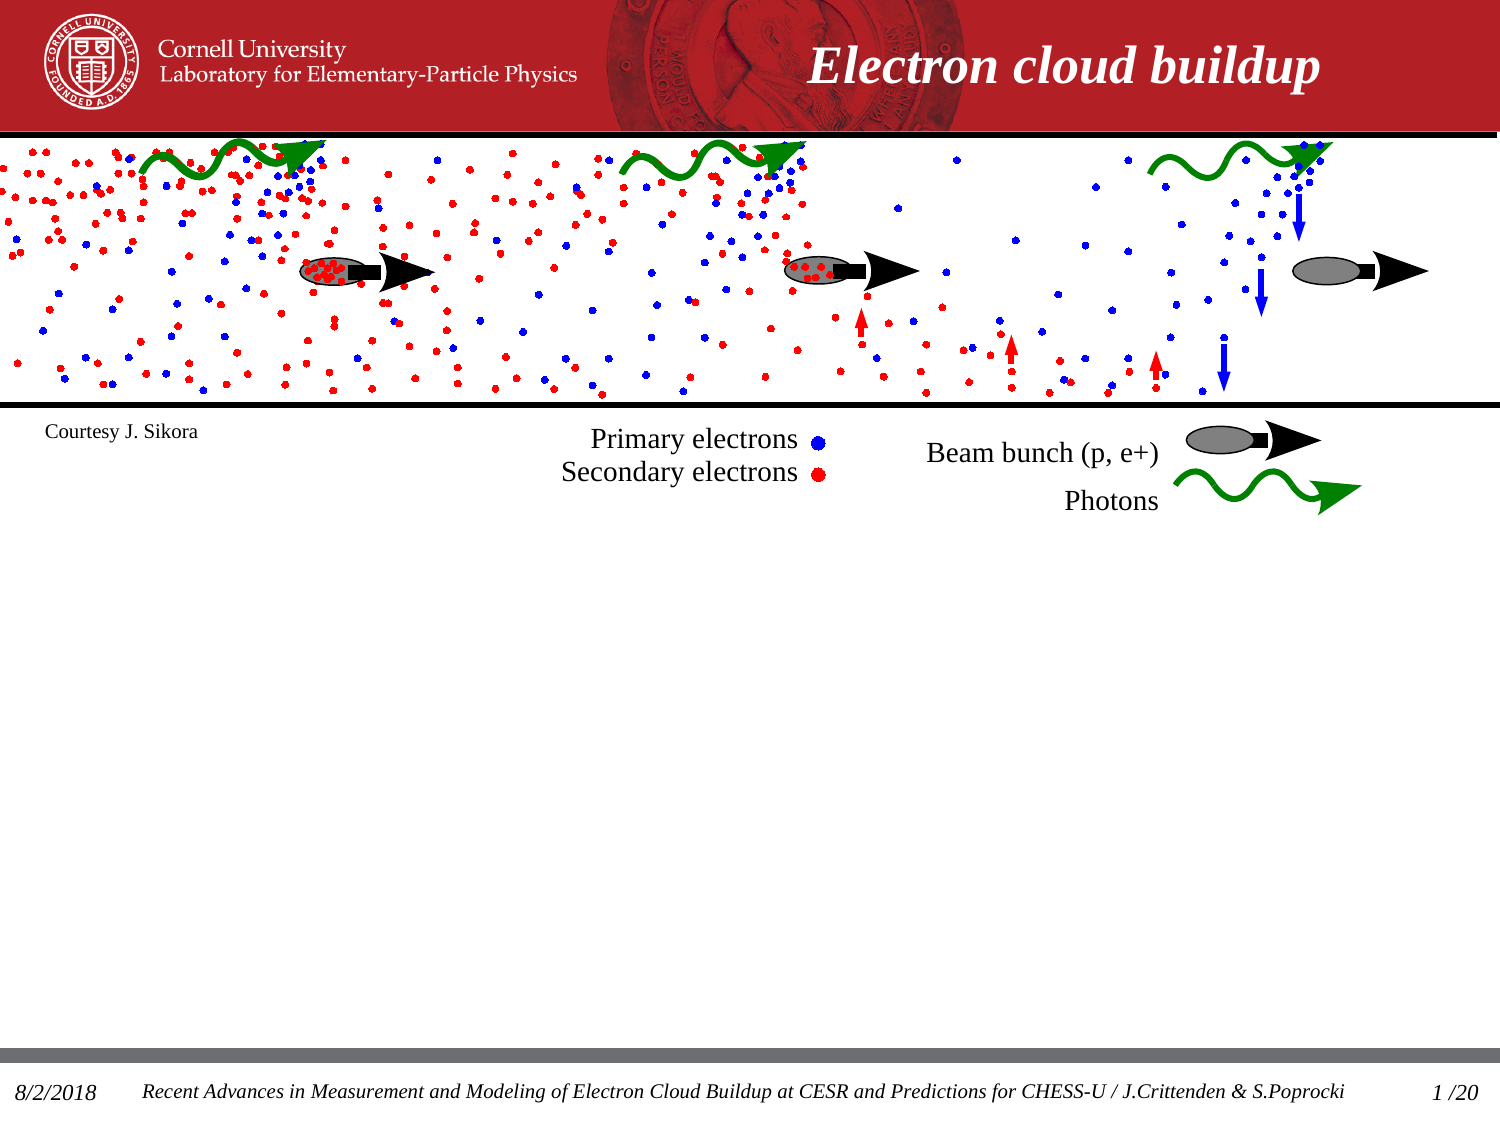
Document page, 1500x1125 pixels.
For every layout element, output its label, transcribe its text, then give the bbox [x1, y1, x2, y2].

text_box [0, 188, 6, 195]
text_box [525, 237, 533, 245]
text_box [109, 305, 117, 313]
text_box [173, 300, 181, 308]
text_box [761, 189, 773, 204]
text_box [259, 143, 267, 150]
text_box [178, 220, 186, 227]
title Electron cloud buildup [630, 0, 1500, 136]
text_box [789, 287, 797, 295]
text_box [342, 156, 349, 164]
text_box [174, 322, 182, 330]
text_box [82, 354, 90, 362]
text_box [368, 337, 376, 345]
text_box [873, 354, 881, 362]
text_box [187, 159, 194, 167]
text_box [449, 200, 457, 208]
text_box [281, 381, 289, 389]
text_box [125, 154, 136, 163]
text_box [11, 193, 19, 201]
text_box [668, 210, 676, 218]
text_box [620, 200, 628, 207]
text_box [1263, 189, 1271, 197]
text_box [594, 155, 602, 163]
text_box [942, 268, 950, 276]
text_box [519, 328, 527, 336]
text_box [969, 344, 977, 352]
text_box [176, 177, 185, 190]
text_box [1108, 306, 1116, 314]
text_box [128, 170, 136, 178]
text_box [997, 330, 1005, 338]
text_box [776, 184, 783, 192]
text_box [23, 170, 31, 178]
text_box [786, 179, 796, 194]
text_box [502, 353, 510, 361]
text_box [258, 210, 273, 219]
text_box [197, 165, 205, 172]
text_box [938, 303, 946, 311]
text_box [254, 161, 262, 169]
text_box [503, 171, 511, 179]
text_box [1279, 211, 1287, 219]
text_box [125, 246, 133, 254]
text_box [797, 157, 807, 171]
text_box [632, 150, 640, 155]
text_box [449, 344, 457, 352]
text_box [864, 292, 871, 300]
text_box [737, 199, 745, 207]
text_box [756, 154, 763, 161]
text_box [318, 199, 326, 207]
text_box [114, 170, 122, 178]
text_box [1173, 301, 1180, 309]
text_box [885, 319, 893, 327]
text_box [443, 326, 451, 334]
text_box [583, 210, 591, 218]
text_box [497, 250, 504, 258]
text_box [965, 378, 973, 386]
text_box [880, 373, 888, 381]
text_box [814, 436, 826, 451]
text_box [257, 198, 265, 206]
text_box [162, 370, 170, 378]
text_box [283, 363, 291, 371]
text_box [550, 385, 558, 393]
text_box [513, 374, 521, 382]
text_box [199, 188, 207, 196]
text_box [329, 387, 337, 394]
text_box [14, 359, 22, 367]
text_box [466, 166, 474, 174]
text_box [1273, 173, 1281, 181]
text_box [475, 275, 483, 283]
text_box [137, 215, 145, 222]
text_box [82, 241, 90, 249]
text_box [1060, 376, 1075, 386]
text_box [199, 386, 207, 394]
text_box [454, 380, 462, 387]
text_box [1225, 232, 1233, 240]
text_box [1306, 179, 1313, 186]
text_box [185, 252, 193, 260]
text_box [1008, 368, 1016, 375]
text_box [685, 296, 699, 306]
text_box [738, 211, 753, 220]
text_box [759, 211, 767, 219]
text_box [653, 301, 661, 309]
text_box [1295, 162, 1303, 170]
text_box [858, 341, 866, 348]
text_box [39, 327, 47, 335]
text_box [492, 385, 499, 393]
text_box [1242, 156, 1250, 164]
text_box [562, 242, 570, 250]
text_box [1056, 357, 1064, 365]
text_box [342, 203, 350, 210]
text_box [226, 147, 237, 156]
text_box [245, 171, 253, 179]
text_box [546, 192, 554, 200]
text_box [589, 382, 597, 389]
text_box [1273, 232, 1281, 240]
text_box [598, 391, 606, 399]
text_box [258, 252, 266, 260]
text_box [814, 467, 826, 482]
text_box [42, 148, 50, 156]
text_box [363, 364, 371, 371]
text_box [13, 235, 21, 243]
text_box [94, 359, 102, 367]
text_box [276, 188, 293, 202]
text_box [103, 209, 111, 217]
text_box [217, 301, 225, 308]
text_box [66, 191, 74, 199]
text_box [433, 230, 440, 237]
text_box [106, 186, 114, 194]
text_box [1167, 269, 1175, 277]
text_box [922, 389, 930, 397]
text_box [837, 367, 845, 375]
text_box [384, 171, 392, 178]
text_box [1178, 221, 1186, 228]
text_box [85, 159, 93, 167]
text_box [739, 144, 747, 152]
text_box [92, 220, 100, 228]
text_box [373, 196, 383, 212]
text_box [233, 349, 241, 357]
text_box [605, 355, 613, 363]
text_box [185, 359, 193, 367]
text_box [1124, 354, 1132, 362]
text_box [233, 215, 241, 223]
text_box [754, 232, 762, 240]
text_box [535, 291, 543, 299]
text_box [1295, 184, 1303, 192]
text_box [454, 364, 462, 371]
text_box [762, 373, 769, 381]
text_box [298, 194, 312, 205]
text_box [443, 307, 451, 315]
text_box [427, 176, 435, 184]
text_box [279, 210, 287, 218]
text_box [744, 189, 751, 197]
text_box Primary electrons Secondary electrons [546, 415, 814, 496]
text_box [307, 166, 315, 174]
text_box [1081, 355, 1089, 362]
text_box [299, 257, 365, 288]
text_box [1258, 211, 1265, 218]
text_box [54, 177, 62, 185]
text_box [232, 193, 241, 206]
text_box [550, 264, 558, 272]
text_box [589, 307, 597, 314]
text_box [493, 237, 501, 244]
text_box [552, 160, 560, 168]
text_box [782, 213, 790, 220]
text_box [308, 186, 316, 193]
text_box [996, 317, 1004, 325]
text_box [117, 209, 126, 222]
text_box [605, 156, 613, 164]
text_box [1082, 242, 1089, 250]
text_box [470, 228, 478, 236]
text_box [1220, 258, 1228, 266]
text_box [168, 268, 176, 276]
text_box [5, 218, 12, 226]
text_box [832, 314, 839, 322]
text_box [400, 283, 408, 290]
text_box [1038, 328, 1046, 336]
text_box [260, 290, 268, 298]
text_box [242, 284, 250, 292]
text_box [658, 178, 665, 186]
text_box [772, 232, 779, 239]
text_box [701, 334, 709, 342]
text_box [72, 159, 80, 167]
text_box [679, 189, 687, 197]
text_box [1126, 368, 1133, 376]
text_box [476, 317, 484, 325]
text_box [434, 156, 441, 164]
text_box [276, 153, 283, 159]
text_box [303, 360, 310, 368]
text_box [243, 155, 251, 163]
text_box [152, 148, 160, 154]
text_box [205, 295, 213, 303]
text_box [987, 351, 994, 359]
text_box [804, 241, 812, 249]
text_box [406, 342, 413, 350]
text_box [99, 381, 107, 388]
text_box [1152, 384, 1160, 392]
text_box [745, 287, 753, 295]
text_box [643, 183, 651, 191]
text_box [1124, 247, 1132, 255]
text_box [115, 295, 123, 303]
text_box [37, 170, 45, 178]
text_box [529, 200, 537, 208]
text_box [1231, 199, 1239, 207]
text_box [1008, 384, 1016, 392]
text_box [379, 224, 387, 232]
text_box [642, 371, 650, 379]
text_box [719, 341, 727, 349]
text_box [708, 172, 724, 186]
text_box [61, 375, 69, 383]
text_box [1046, 389, 1054, 397]
text_box [1306, 167, 1314, 175]
text_box [29, 197, 37, 204]
text_box [331, 226, 338, 234]
text_box [719, 250, 726, 258]
text_box [794, 346, 802, 354]
text_box [1292, 257, 1361, 285]
text_box [686, 373, 694, 381]
text_box [706, 232, 714, 240]
text_box [727, 237, 735, 245]
text_box [534, 228, 542, 236]
text_box [1124, 156, 1132, 164]
text_box [648, 269, 656, 277]
text_box [620, 184, 628, 191]
text_box [129, 238, 137, 245]
text_box [379, 243, 387, 250]
text_box [562, 355, 570, 363]
text_box [1162, 371, 1169, 379]
text_box [1012, 236, 1020, 244]
text_box [648, 334, 655, 341]
text_box [754, 173, 762, 181]
text_box [917, 368, 925, 375]
text_box [722, 286, 730, 293]
text_box [573, 183, 585, 199]
text_box [594, 171, 602, 179]
text_box [761, 246, 769, 253]
text_box [787, 167, 795, 175]
text_box [1186, 426, 1255, 454]
text_box [274, 172, 282, 180]
text_box [281, 245, 289, 252]
text_box [51, 215, 59, 223]
text_box [1290, 172, 1298, 180]
text_box [168, 332, 175, 340]
text_box [1204, 296, 1212, 304]
text_box [185, 375, 193, 383]
text_box [1258, 253, 1266, 261]
text_box [304, 337, 312, 344]
text_box [292, 231, 299, 238]
text_box [247, 236, 262, 244]
text_box [99, 247, 107, 255]
text_box [534, 178, 542, 186]
text_box [244, 370, 252, 378]
text_box [768, 173, 779, 180]
text_box [221, 257, 229, 265]
text_box [296, 183, 303, 191]
text_box [894, 204, 902, 212]
text_box [1220, 334, 1228, 341]
text_box [723, 156, 731, 164]
text_box [712, 194, 721, 207]
text_box [112, 148, 122, 161]
text_box [93, 182, 105, 198]
text_box [443, 254, 451, 261]
text_box [471, 219, 479, 227]
text_box [783, 249, 791, 257]
text_box [324, 240, 334, 248]
text_box [125, 353, 133, 361]
text_box [406, 221, 413, 229]
text_box [80, 191, 87, 199]
text_box [491, 195, 499, 202]
text_box [953, 156, 961, 164]
text_box [598, 216, 606, 224]
text_box Beam bunch (p, e+) Photons [911, 412, 1175, 508]
text_box [54, 227, 62, 235]
text_box [701, 259, 709, 266]
text_box [277, 256, 285, 264]
text_box [142, 370, 150, 378]
text_box [767, 325, 775, 332]
text_box [166, 148, 173, 154]
text_box [431, 285, 439, 293]
text_box [302, 212, 310, 219]
text_box [1316, 141, 1324, 149]
text_box [910, 317, 918, 325]
text_box [572, 221, 580, 229]
text_box [1162, 183, 1170, 191]
text_box [541, 376, 549, 384]
text_box [1300, 141, 1308, 149]
text_box [379, 299, 392, 307]
text_box [411, 374, 419, 382]
text_box Courtesy J. Sikora [30, 412, 214, 451]
text_box [679, 387, 687, 395]
text_box [29, 148, 37, 156]
text_box [571, 364, 579, 372]
text_box [1167, 333, 1175, 341]
text_box [738, 253, 746, 261]
text_box [55, 290, 63, 297]
text_box [1247, 237, 1255, 245]
text_box [46, 306, 54, 314]
text_box [57, 365, 65, 372]
text_box [58, 236, 66, 244]
text_box [139, 175, 148, 190]
text_box [509, 198, 517, 206]
text_box [140, 198, 148, 206]
text_box [317, 156, 327, 169]
text_box [960, 346, 968, 354]
text_box [354, 354, 362, 362]
text_box [109, 380, 117, 388]
text_box [274, 231, 282, 239]
text_box [798, 201, 806, 208]
text_box [309, 289, 317, 296]
text_box [223, 381, 231, 388]
text_box [42, 197, 57, 206]
text_box [326, 369, 333, 377]
text_box [658, 221, 666, 229]
text_box [211, 148, 218, 156]
text_box [691, 149, 698, 157]
text_box [609, 239, 617, 247]
text_box [368, 385, 376, 393]
text_box [605, 248, 613, 255]
text_box [433, 347, 441, 355]
text_box [782, 256, 849, 284]
text_box [70, 263, 78, 271]
text_box [9, 249, 24, 260]
text_box [1054, 291, 1062, 298]
text_box [509, 150, 517, 157]
picture [0, 0, 630, 132]
text_box [401, 253, 408, 261]
text_box [1284, 189, 1292, 197]
text_box [226, 231, 234, 239]
text_box [330, 315, 339, 331]
text_box [208, 186, 216, 194]
text_box [288, 164, 305, 179]
text_box [137, 338, 145, 346]
text_box [264, 188, 271, 196]
text_box [181, 209, 196, 217]
text_box [277, 310, 285, 318]
text_box [1242, 285, 1249, 293]
text_box [390, 317, 403, 327]
text_box [45, 236, 53, 244]
text_box [0, 165, 7, 172]
text_box [163, 182, 171, 190]
text_box [228, 171, 244, 185]
text_box [221, 333, 229, 340]
text_box [1104, 381, 1116, 397]
text_box [1316, 157, 1324, 165]
text_box [1092, 183, 1100, 191]
text_box [922, 341, 930, 349]
text_box [1199, 387, 1207, 395]
text_box [306, 178, 314, 185]
